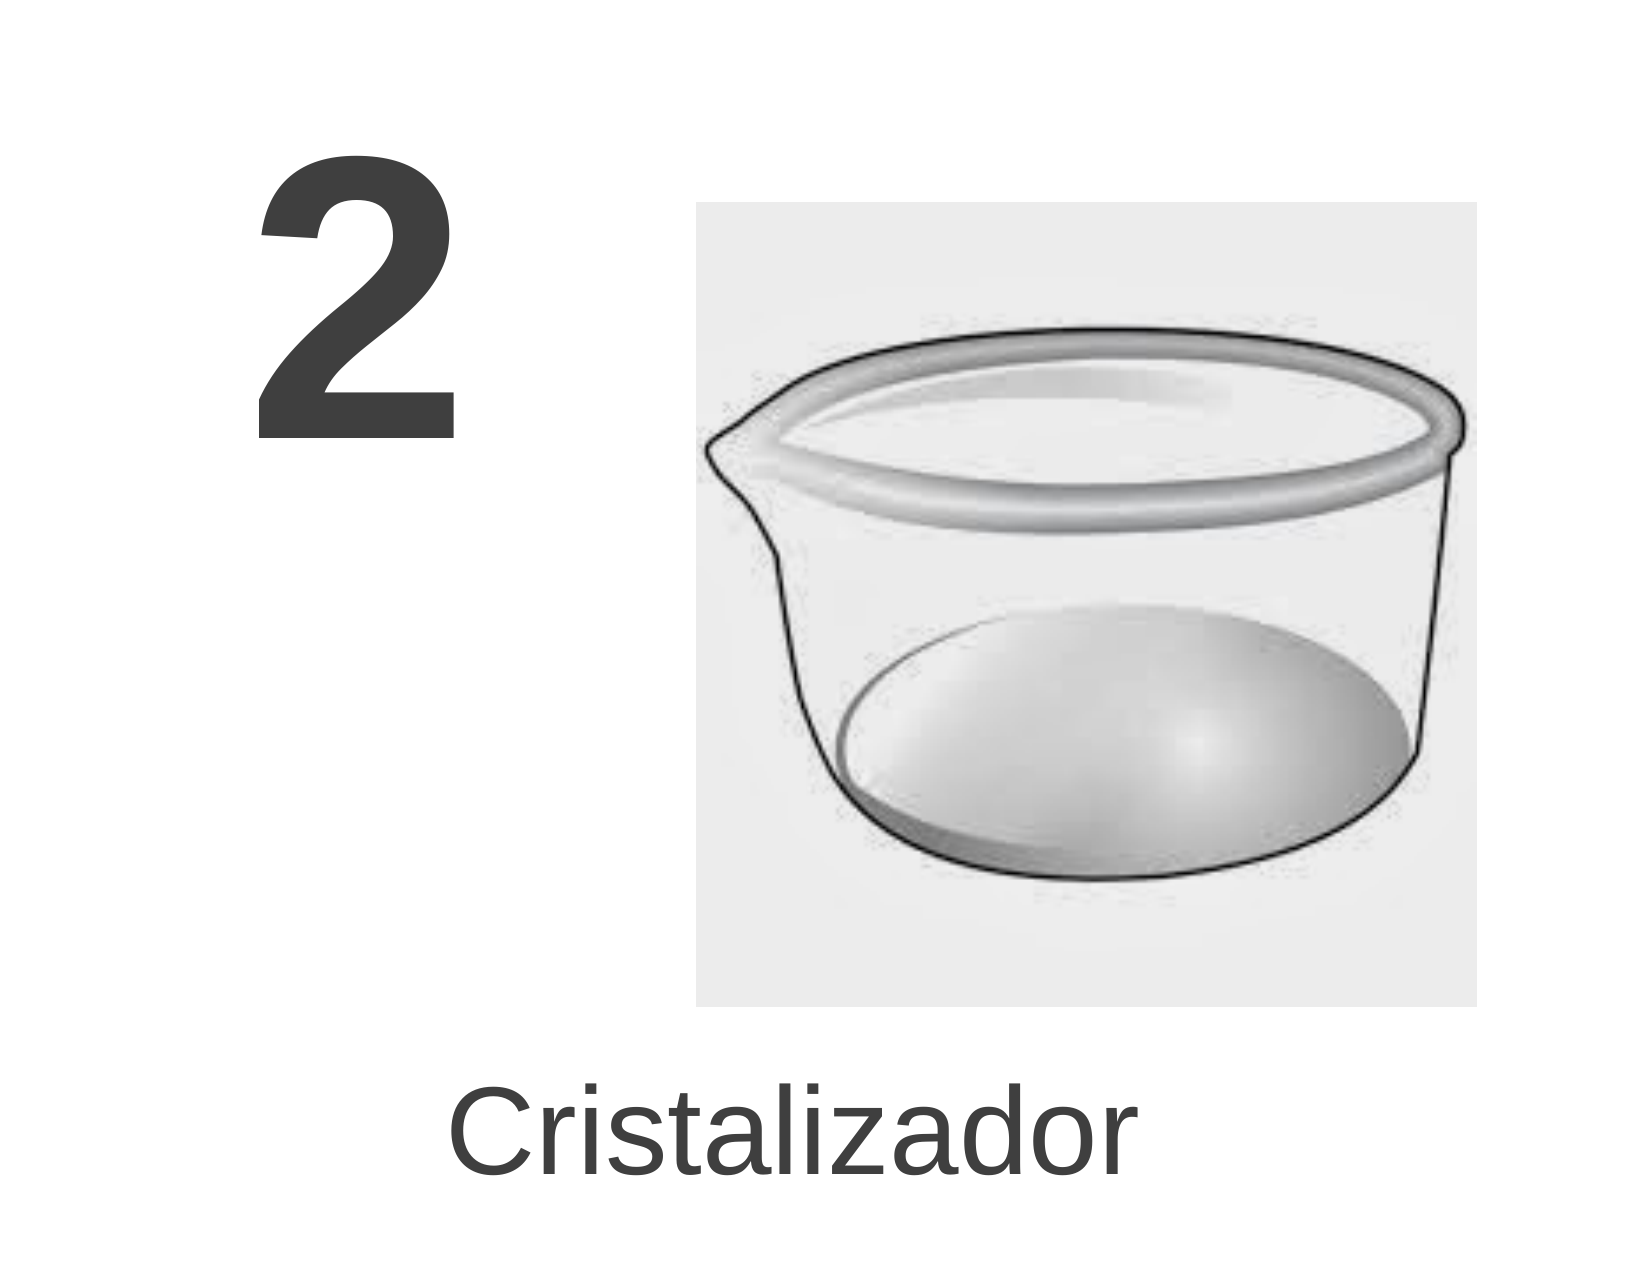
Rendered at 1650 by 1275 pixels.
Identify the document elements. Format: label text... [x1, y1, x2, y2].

text_box Cristalizador [237, 1042, 1349, 1209]
text_box 2 [91, 83, 625, 534]
picture [696, 202, 1477, 1007]
